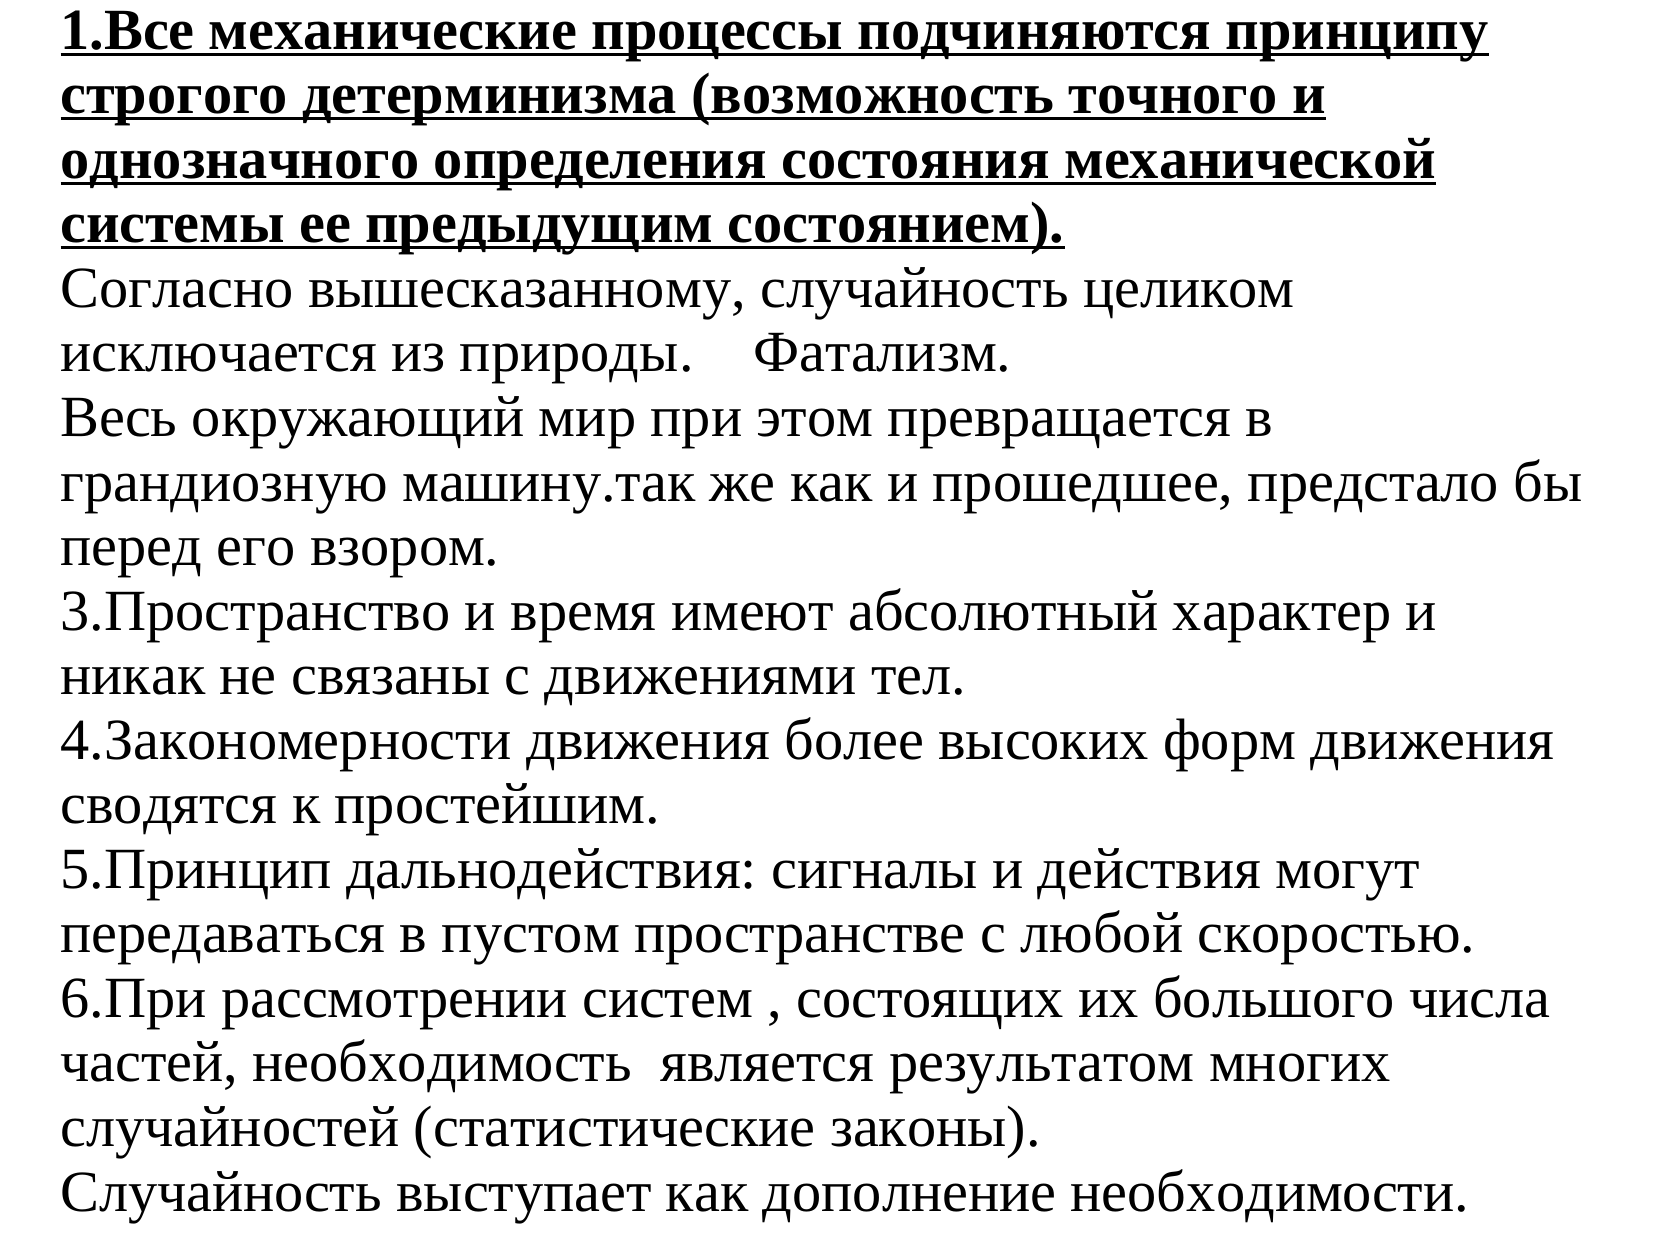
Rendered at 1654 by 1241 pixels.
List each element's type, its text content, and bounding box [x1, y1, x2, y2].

list 1.Все механические процессы подчиняются принципу строгого детерминизма (возможность точного и однозначного определения состояния механической системы ее предыдущим состоянием). Согласно вышесказанному, случайность целиком исключается из природы. Фатализм. Весь окружающий мир при этом превращается в грандиозную машину.так же как и прошедшее, предстало бы перед его взором. 3.Пространство и время имеют абсолютный характер и никак не связаны с движениями тел. 4.Закономерности движения более высоких форм движения сводятся к простейшим. 5.Принцип дальнодействия: сигналы и действия могут передаваться в пустом пространстве с любой скоростью. 6.При рассмотрении систем , состоящих их большого числа частей, необходимость является результатом многих случайностей (статистические законы). Случайность выступает как дополнение необходимости. [60, 0, 1595, 1229]
